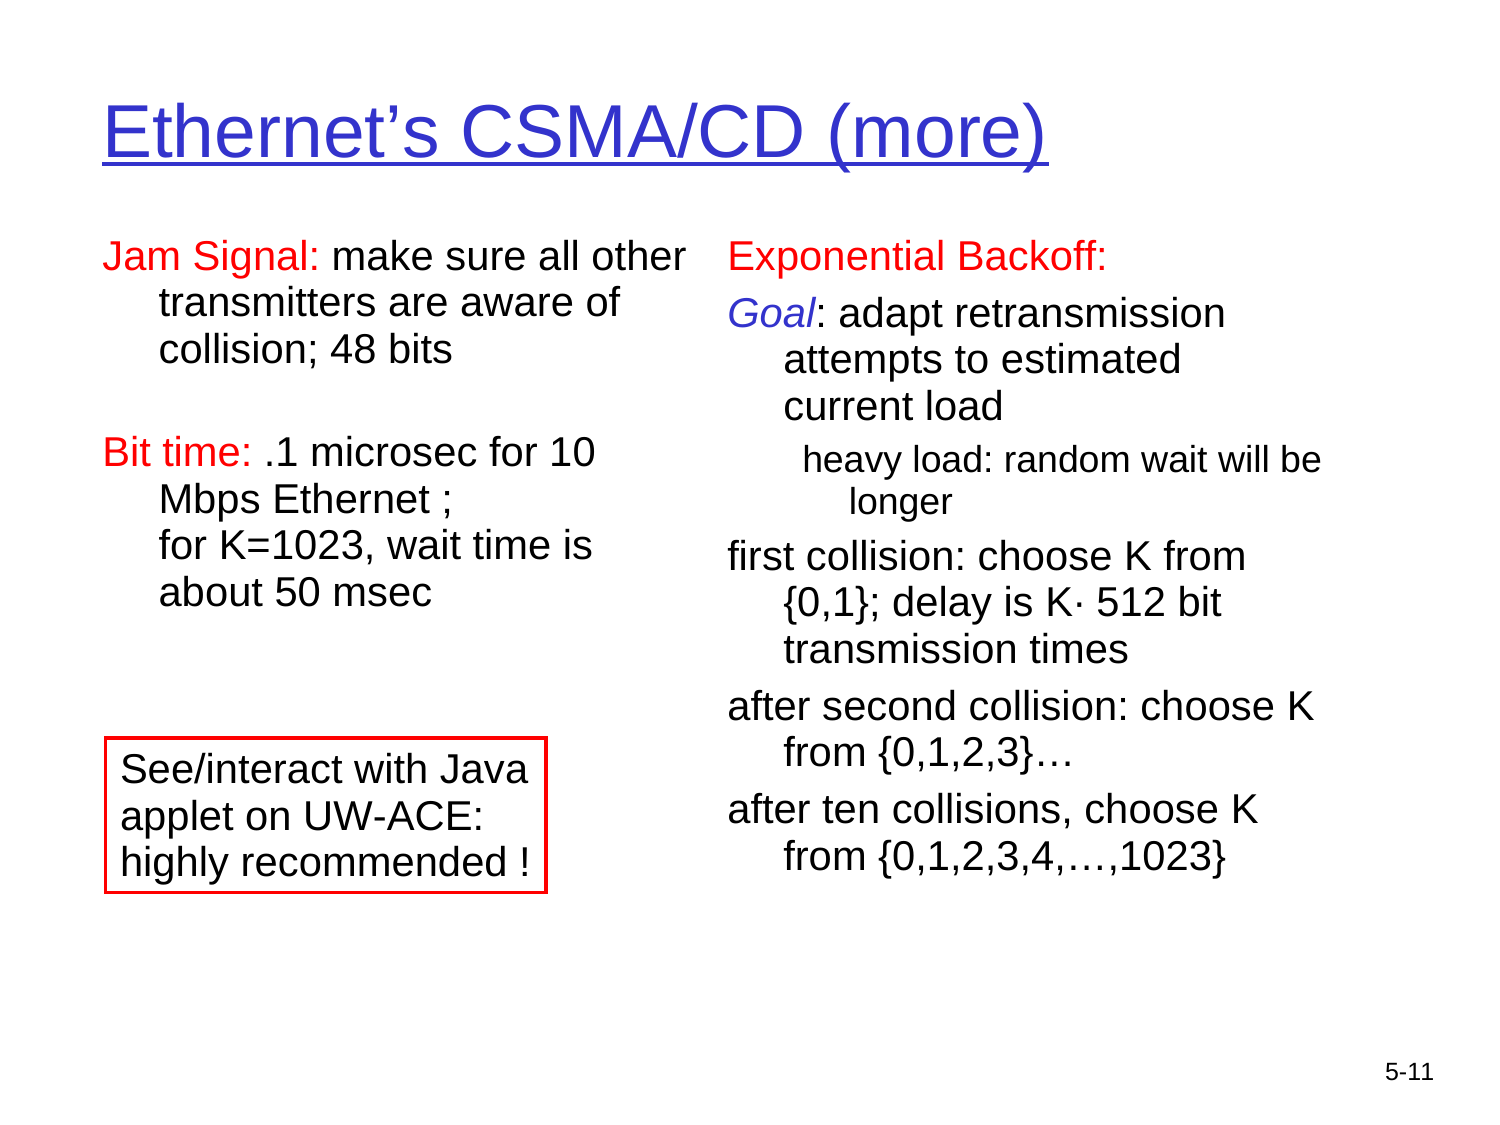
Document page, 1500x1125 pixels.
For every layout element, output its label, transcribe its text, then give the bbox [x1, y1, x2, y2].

title Ethernet’s CSMA/CD (more) [87, 37, 1363, 225]
list Jam Signal: make sure all other transmitters are aware of collision; 48 bits Bit time: .1 microsec for 10 Mbps Ethernet ; for K=1023, wait time is about 50 msec [87, 224, 712, 737]
text_box See/interact with Java applet on UW-ACE: highly recommended ! [105, 738, 546, 893]
list Exponential Backoff: Goal: adapt retransmission attempts to estimated current load heavy load: random wait will be longer first collision: choose K from {0,1}; delay is K· 512 bit transmission times after second collision: choose K from {0,1,2,3}… after ten collisions, choose K from {0,1,2,3,4,…,1023} [712, 224, 1338, 988]
